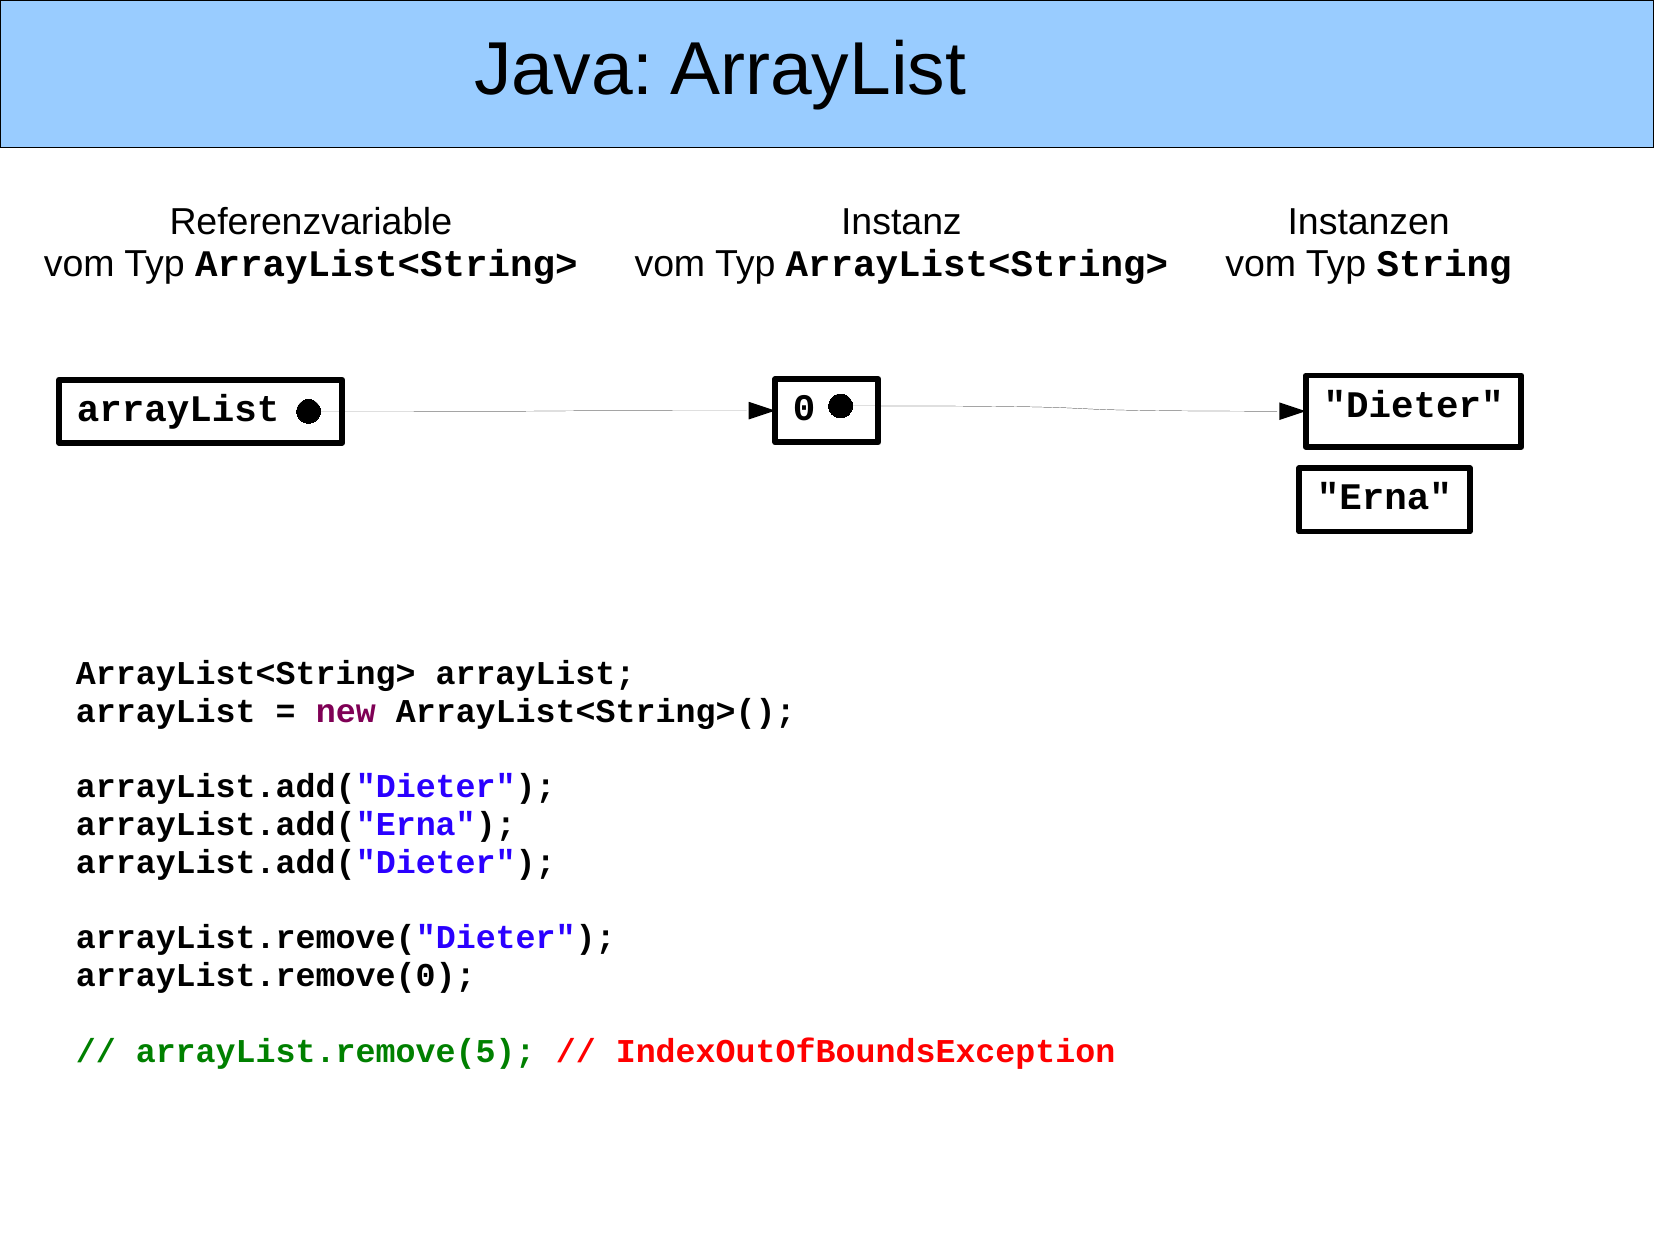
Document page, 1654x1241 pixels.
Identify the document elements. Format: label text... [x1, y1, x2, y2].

text_box Referenzvariable vom Typ ArrayList<String> [29, 193, 591, 296]
text_box arrayList [59, 379, 343, 443]
text_box [828, 394, 853, 418]
text_box "Dieter" [1305, 375, 1522, 447]
text_box Instanz vom Typ ArrayList<String> [619, 193, 1182, 296]
text_box [0, 0, 1654, 148]
text_box 0 [775, 379, 879, 443]
text_box Instanzen vom Typ String [1210, 193, 1527, 296]
text_box ArrayList<String> arrayList; arrayList = new ArrayList<String>(); arrayList.add("Dieter"); arrayList.add("Erna"); arrayList.add("Dieter"); arrayList.remove("Dieter"); arrayList.remove(0); // arrayList.remove(5); // IndexOutOfBoundsException [61, 649, 1131, 1152]
text_box [296, 399, 321, 424]
text_box "Erna" [1299, 468, 1470, 532]
text_box Java: ArrayList [459, 19, 982, 119]
